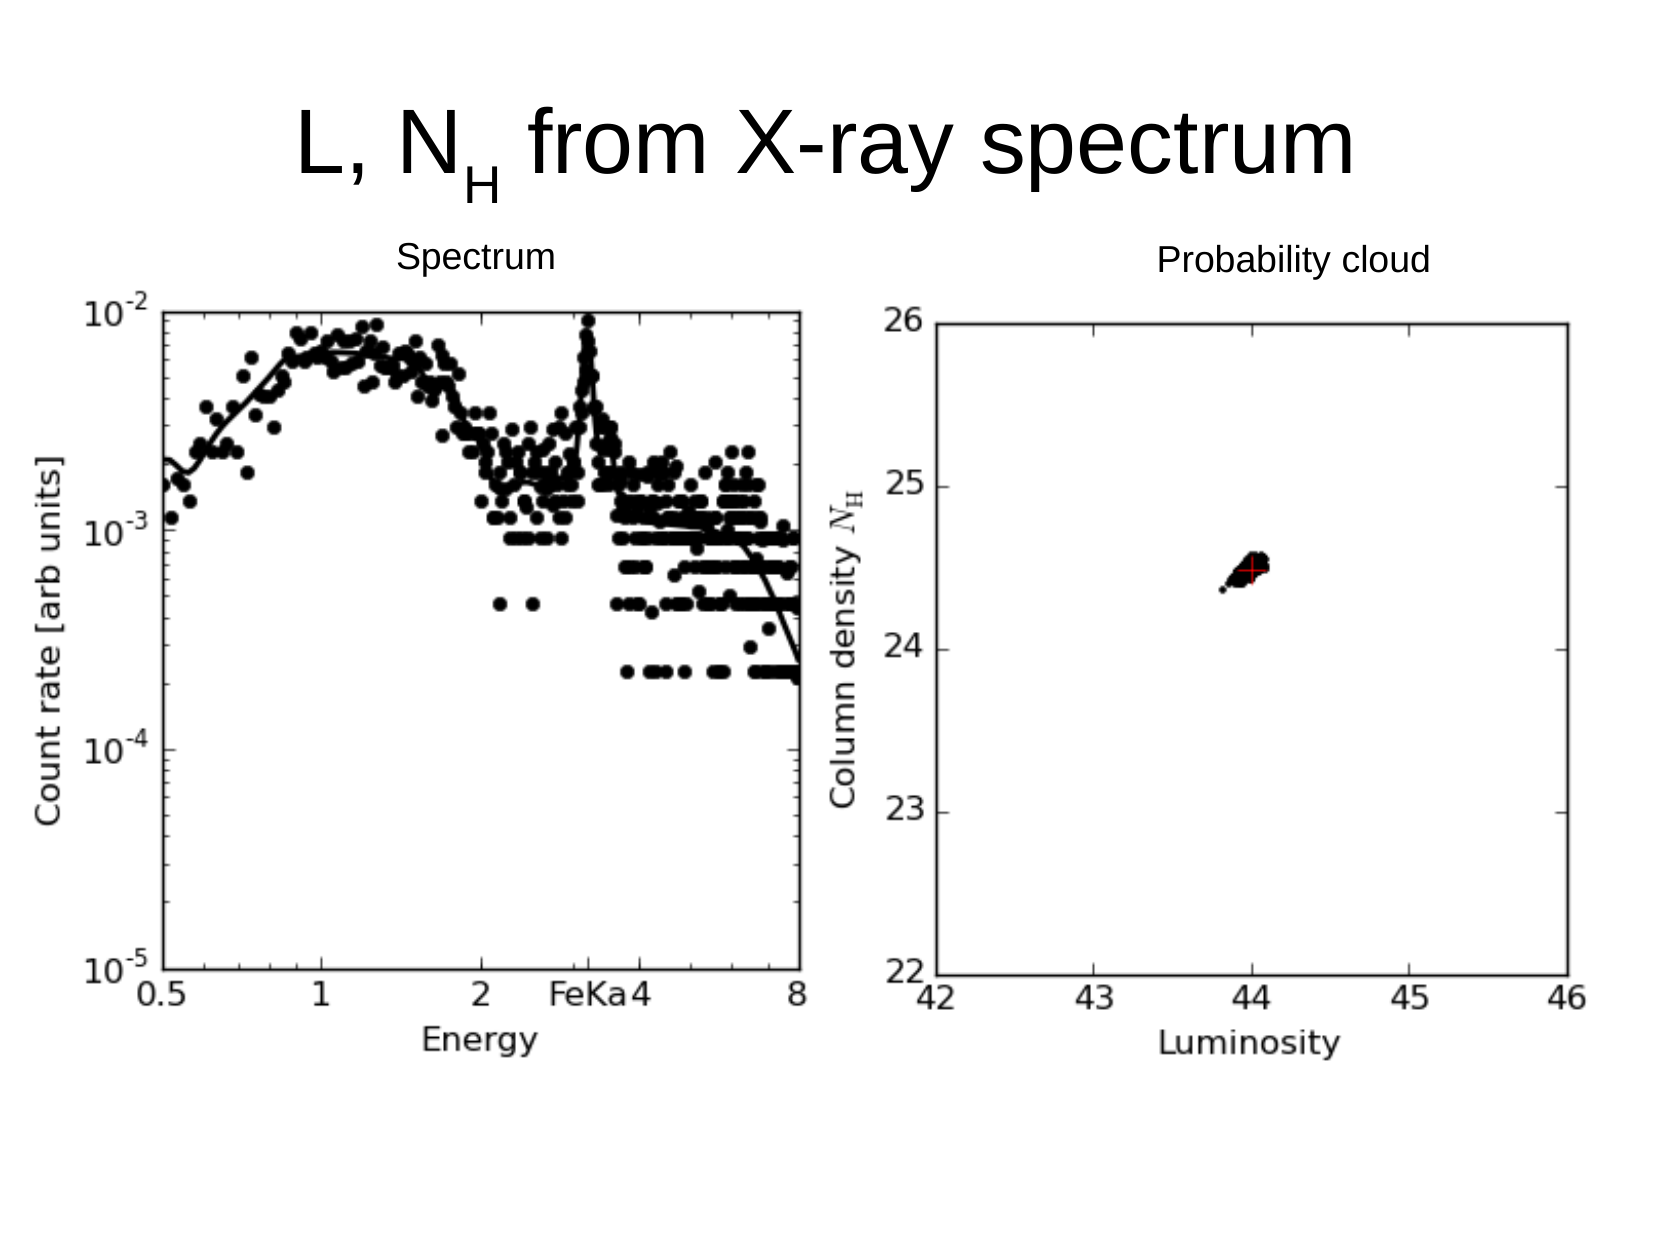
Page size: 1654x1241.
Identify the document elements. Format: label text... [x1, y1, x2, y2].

text_box Probability cloud [975, 231, 1613, 289]
title L, NH from X-ray spectrum [82, 49, 1571, 257]
picture [15, 269, 1606, 1082]
text_box Spectrum [157, 228, 796, 286]
